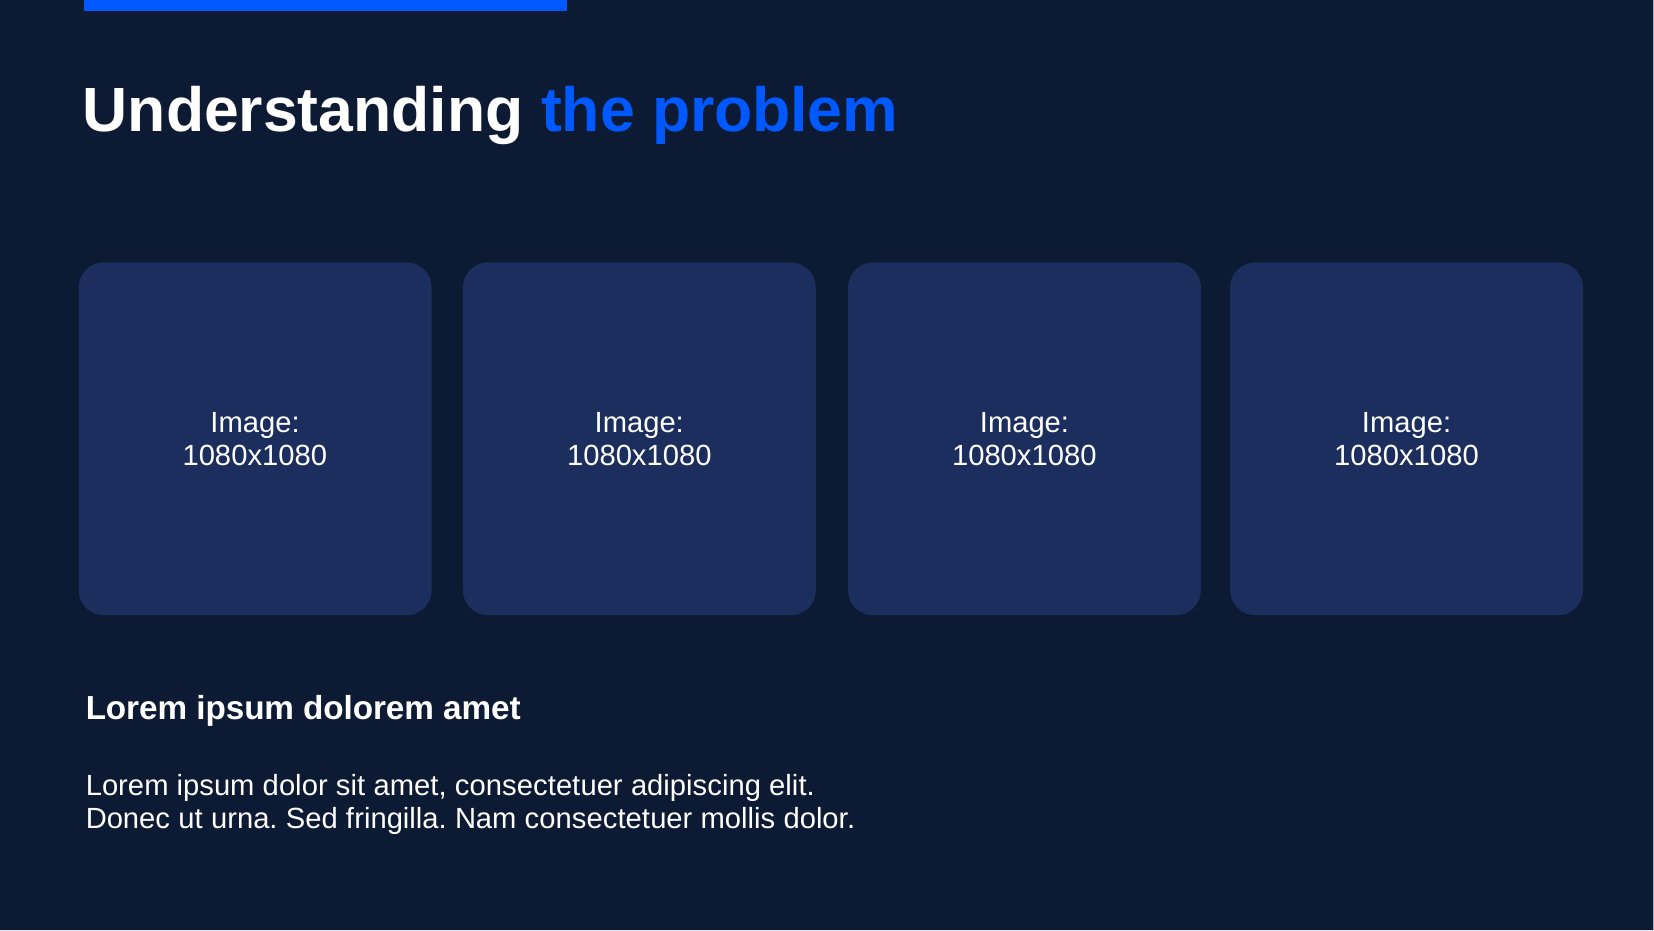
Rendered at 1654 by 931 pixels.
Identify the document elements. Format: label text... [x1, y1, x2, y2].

text_box Image: 1080x1080 [848, 262, 1201, 616]
text_box Image: 1080x1080 [78, 262, 432, 616]
text_box Image: 1080x1080 [462, 262, 816, 616]
text_box Lorem ipsum dolorem amet Lorem ipsum dolor sit amet, consectetuer adipiscing elit. Donec ut urna. Sed fringilla. Nam consectetuer mollis dolor. [50, 653, 901, 871]
title Understanding the problem [82, 75, 1576, 188]
text_box Image: 1080x1080 [1230, 262, 1583, 616]
